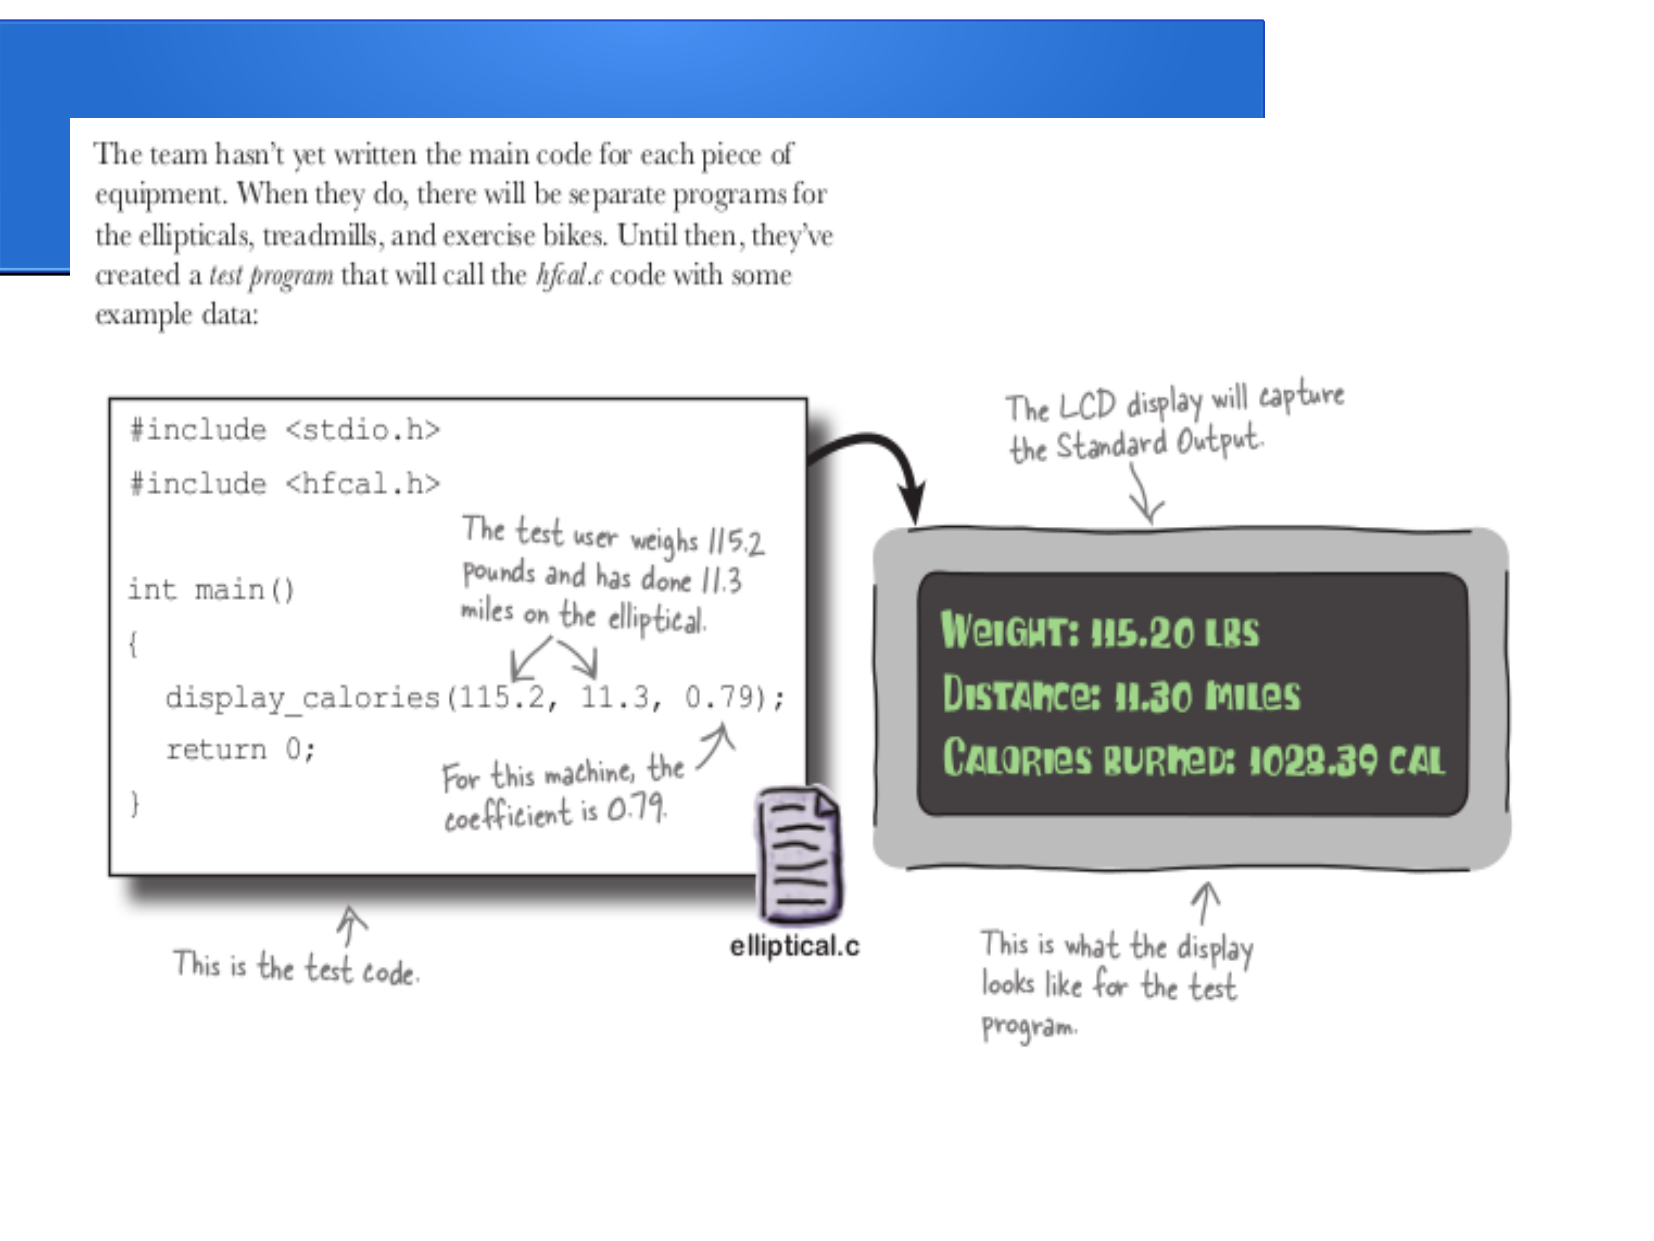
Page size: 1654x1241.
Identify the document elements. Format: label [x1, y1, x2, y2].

picture [70, 118, 1560, 1052]
